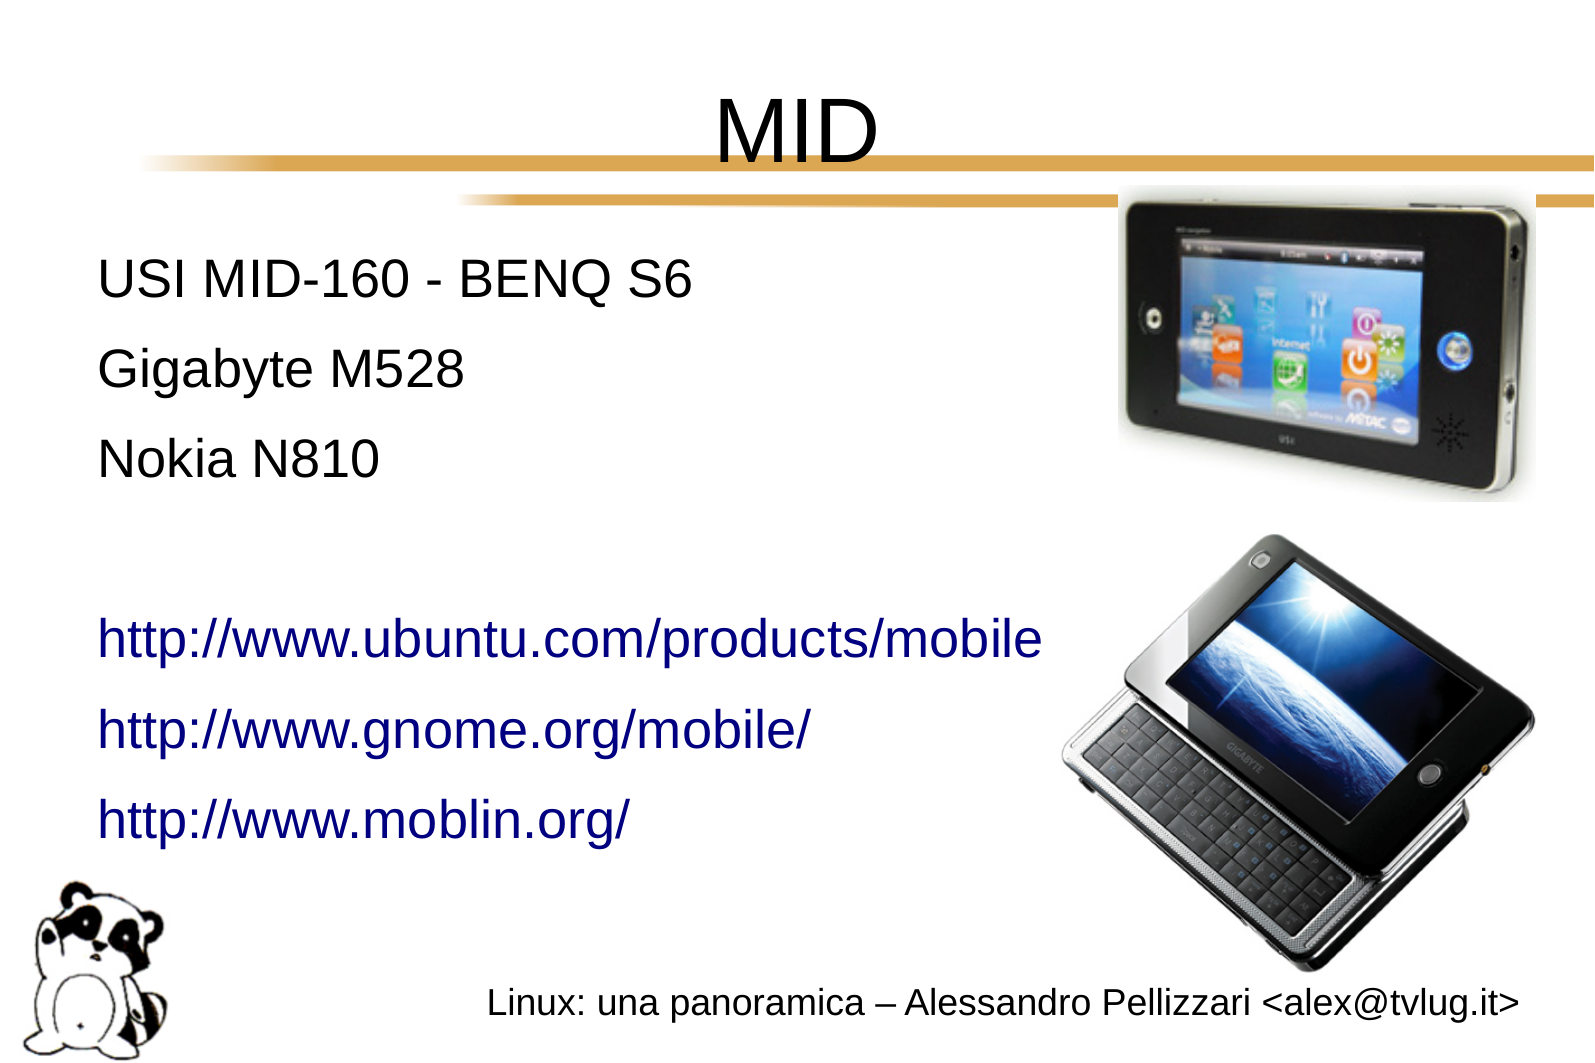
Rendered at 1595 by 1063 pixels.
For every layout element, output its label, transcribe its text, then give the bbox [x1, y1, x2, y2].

text_box Linux: una panoramica – Alessandro Pellizzari <alex@tvlug.it> [236, 974, 1536, 1032]
picture [0, 0, 1595, 1063]
list USI MID-160 - BENQ S6 Gigabyte M528 Nokia N810 http://www.ubuntu.com/products/mobile http://www.gnome.org/mobile/ http://www.moblin.org/ [79, 248, 1515, 951]
title MID [79, 42, 1515, 220]
